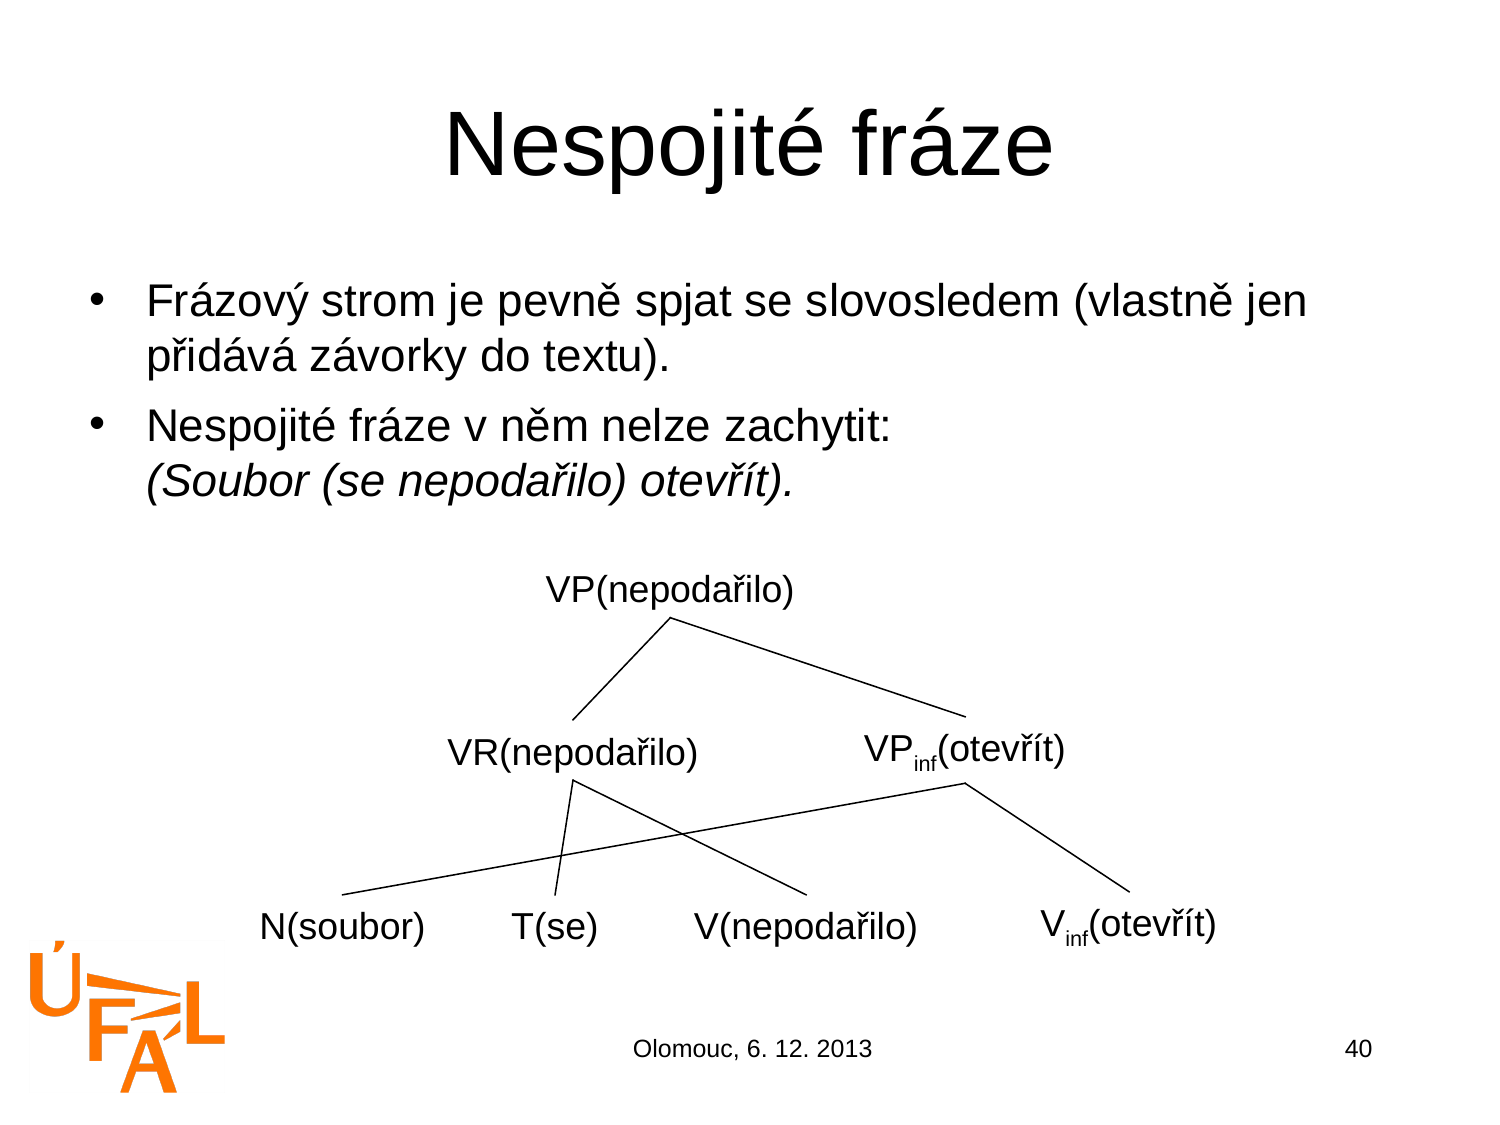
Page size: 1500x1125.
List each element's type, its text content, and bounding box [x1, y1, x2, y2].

text_box VP(nepodařilo) [530, 557, 810, 618]
text_box Vinf(otevřít) [1025, 891, 1233, 959]
list Frázový strom je pevně spjat se slovosledem (vlastně jen přidává závorky do textu). Nespojité fráze v něm nelze zachytit: (Soubor (se nepodařilo) otevřít). [75, 262, 1426, 562]
text_box T(se) [496, 894, 614, 956]
text_box V(nepodařilo) [679, 894, 934, 956]
text_box VR(nepodařilo) [432, 719, 714, 781]
picture [29, 940, 225, 1093]
text_box N(soubor) [244, 894, 441, 956]
text_box VPinf(otevřít) [849, 716, 1082, 784]
title Nespojité fráze [75, 14, 1426, 262]
